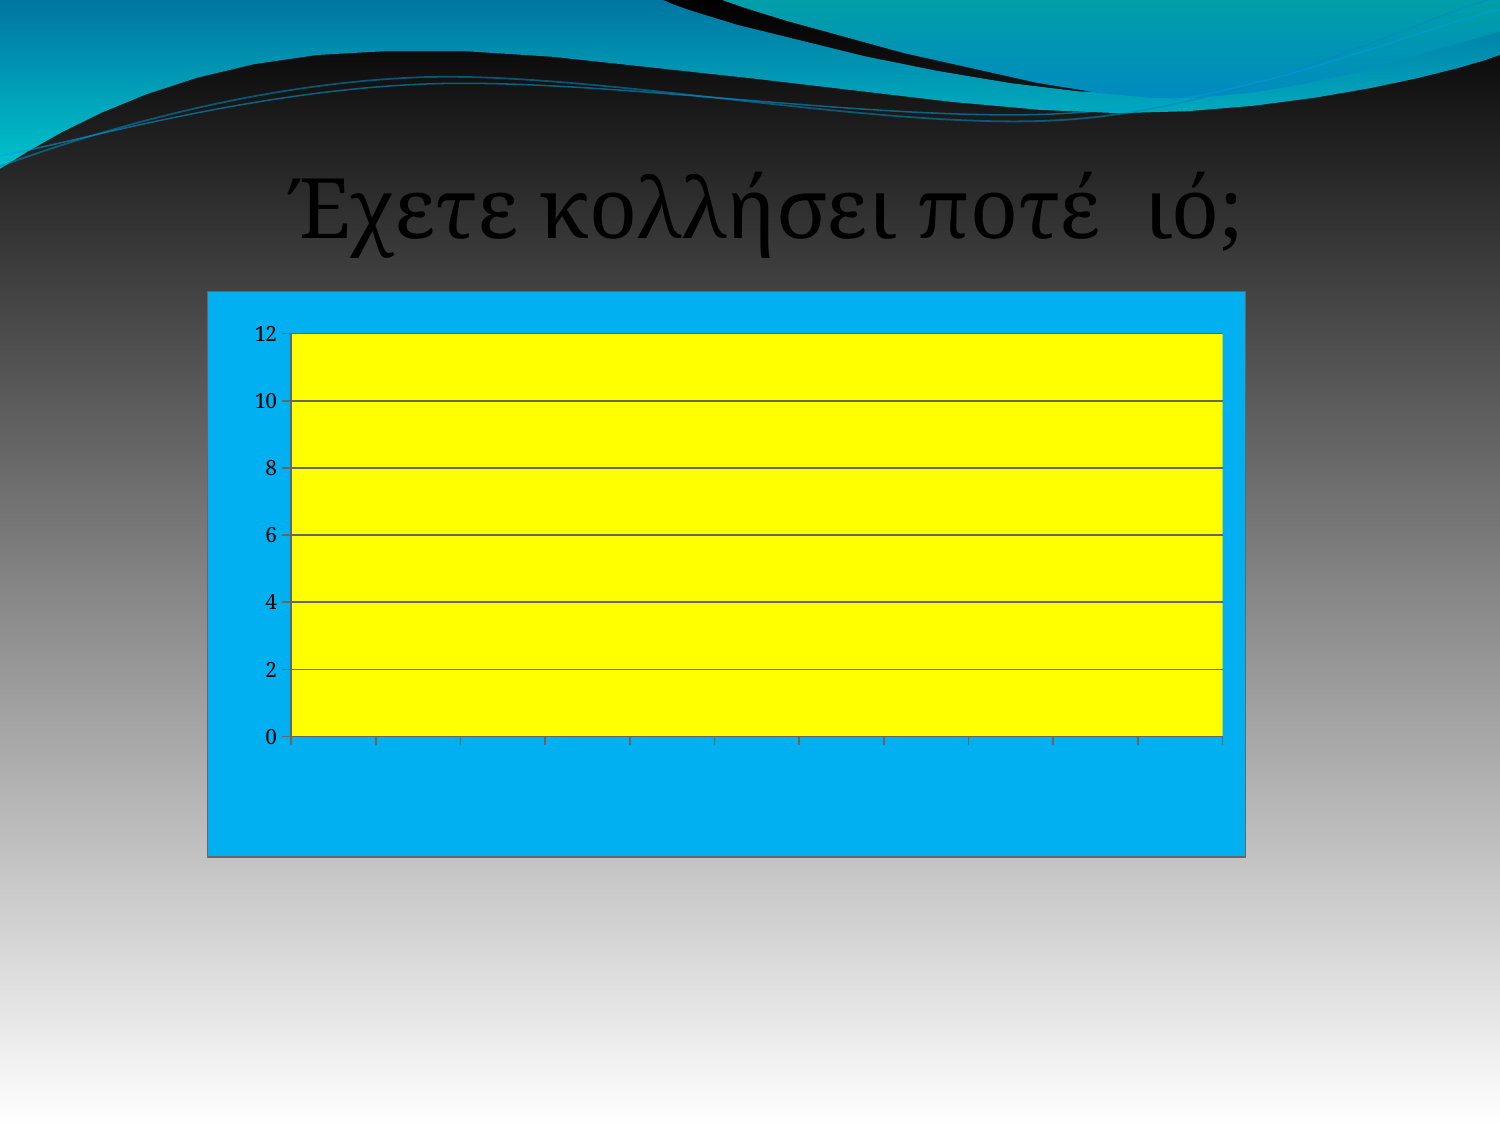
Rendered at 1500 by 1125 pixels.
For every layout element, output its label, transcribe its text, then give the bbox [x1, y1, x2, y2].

text_box Έχετε κολλήσει ποτέ ιό; [277, 148, 1282, 263]
chart [206, 290, 1247, 858]
